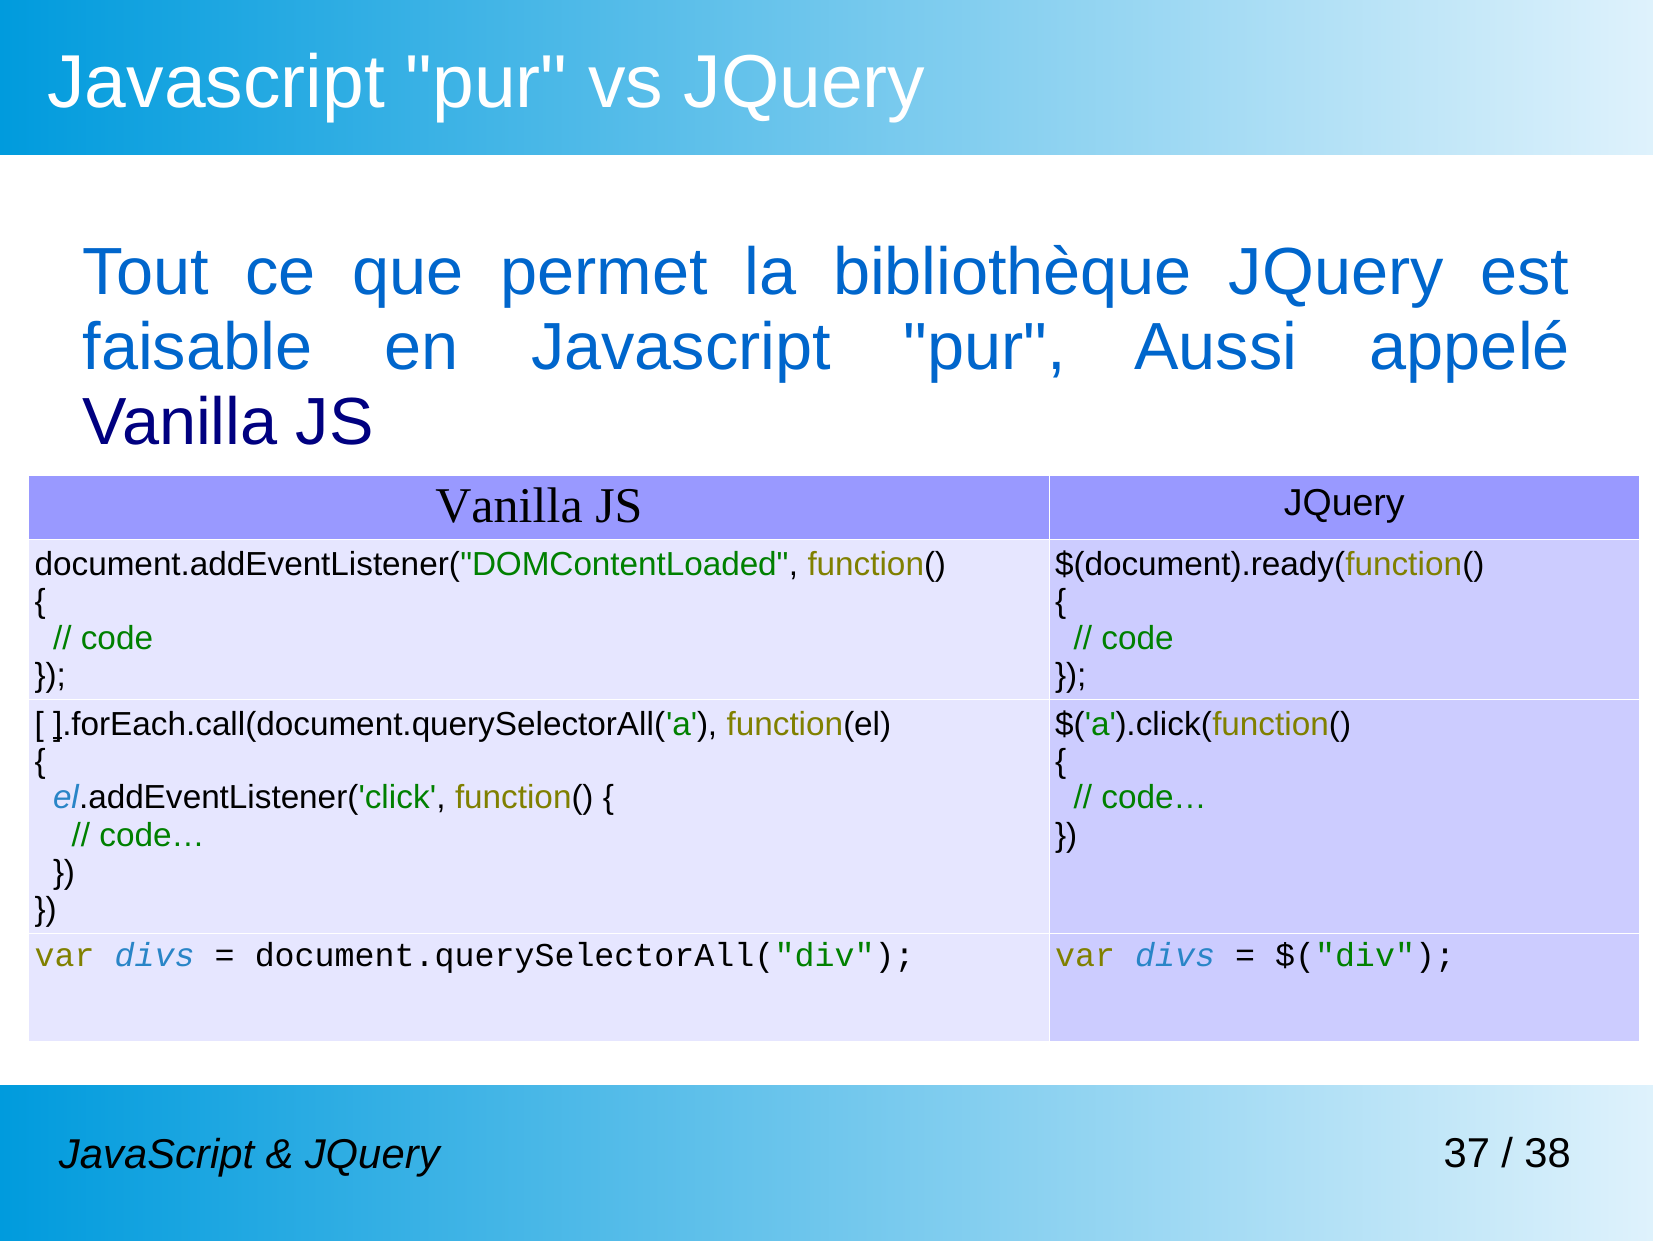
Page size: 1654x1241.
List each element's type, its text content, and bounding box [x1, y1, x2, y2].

table_header JQuery [1050, 476, 1639, 539]
title Javascript "pur" vs JQuery [47, 28, 1536, 134]
table_header Vanilla JS [29, 476, 1049, 539]
list Tout ce que permet la bibliothèque JQuery est faisable en Javascript "pur", Aussi appelé Vanilla JS [82, 234, 1571, 443]
table_cell $('a').click(function() { // code… }) [1050, 700, 1639, 933]
table_cell var divs = document.querySelectorAll("div"); [29, 934, 1049, 1041]
table_cell [ ].forEach.call(document.querySelectorAll('a'), function(el) { el.addEventListener('click', function() { // code… }) }) [29, 700, 1049, 933]
table_cell $(document).ready(function() { // code }); [1050, 540, 1639, 699]
table_cell document.addEventListener("DOMContentLoaded", function() { // code }); [29, 540, 1049, 699]
table_cell var divs = $("div"); [1050, 934, 1639, 1041]
